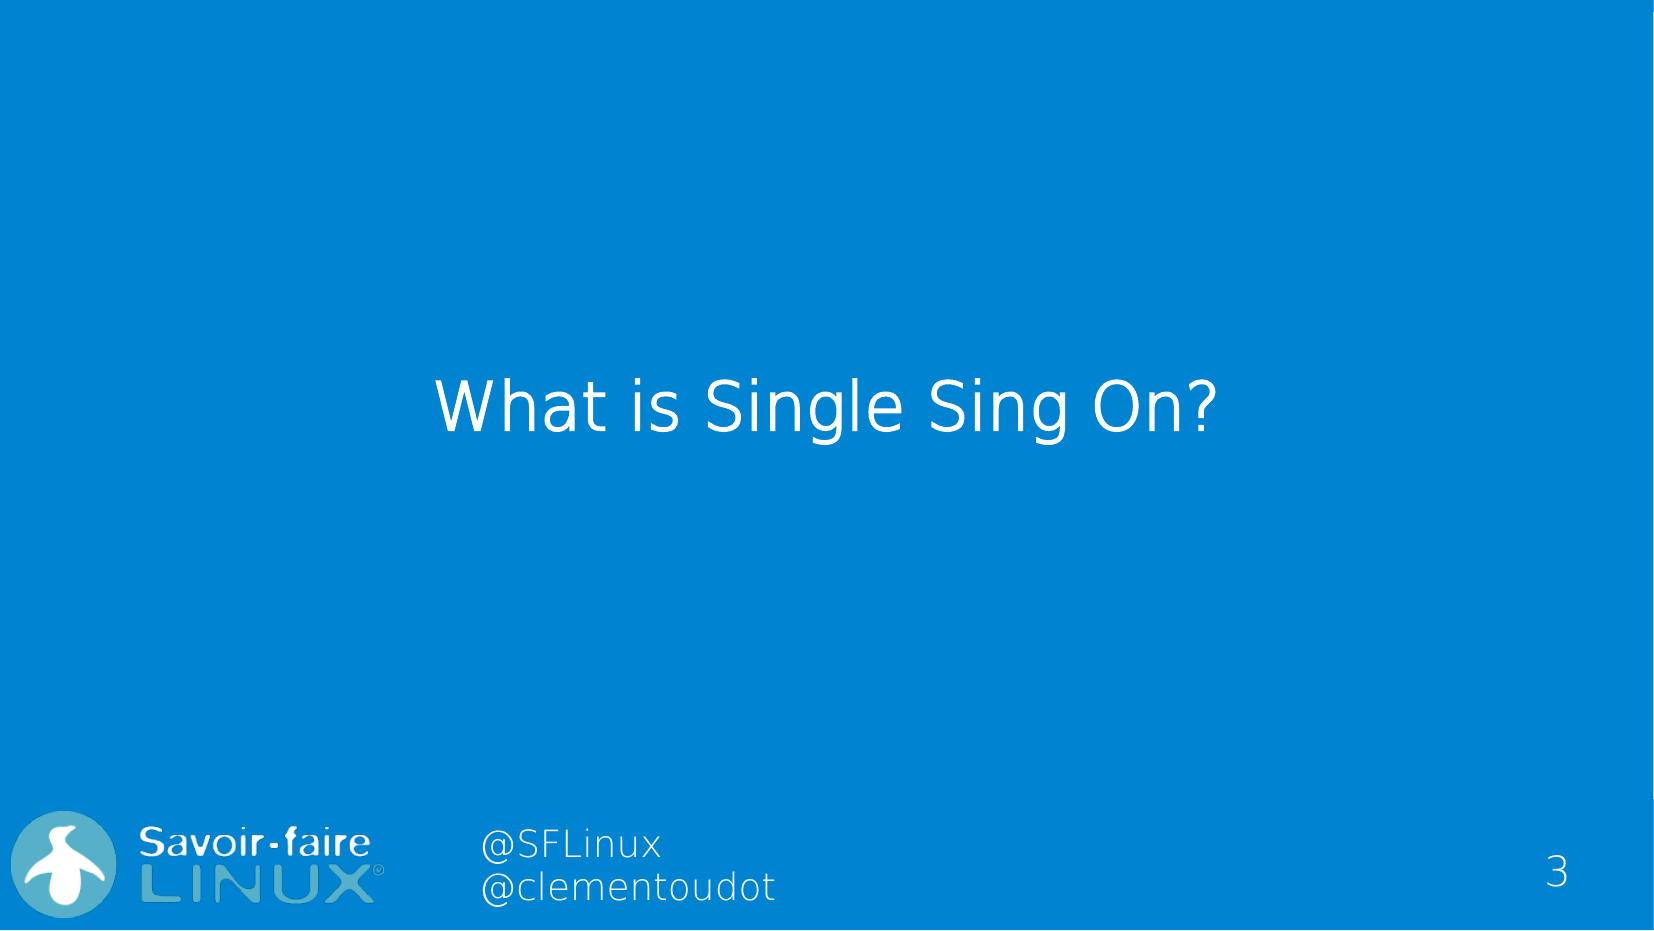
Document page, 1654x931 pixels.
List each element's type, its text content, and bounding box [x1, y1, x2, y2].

picture [11, 811, 384, 918]
subtitle What is Single Sing On? [82, 212, 1571, 602]
